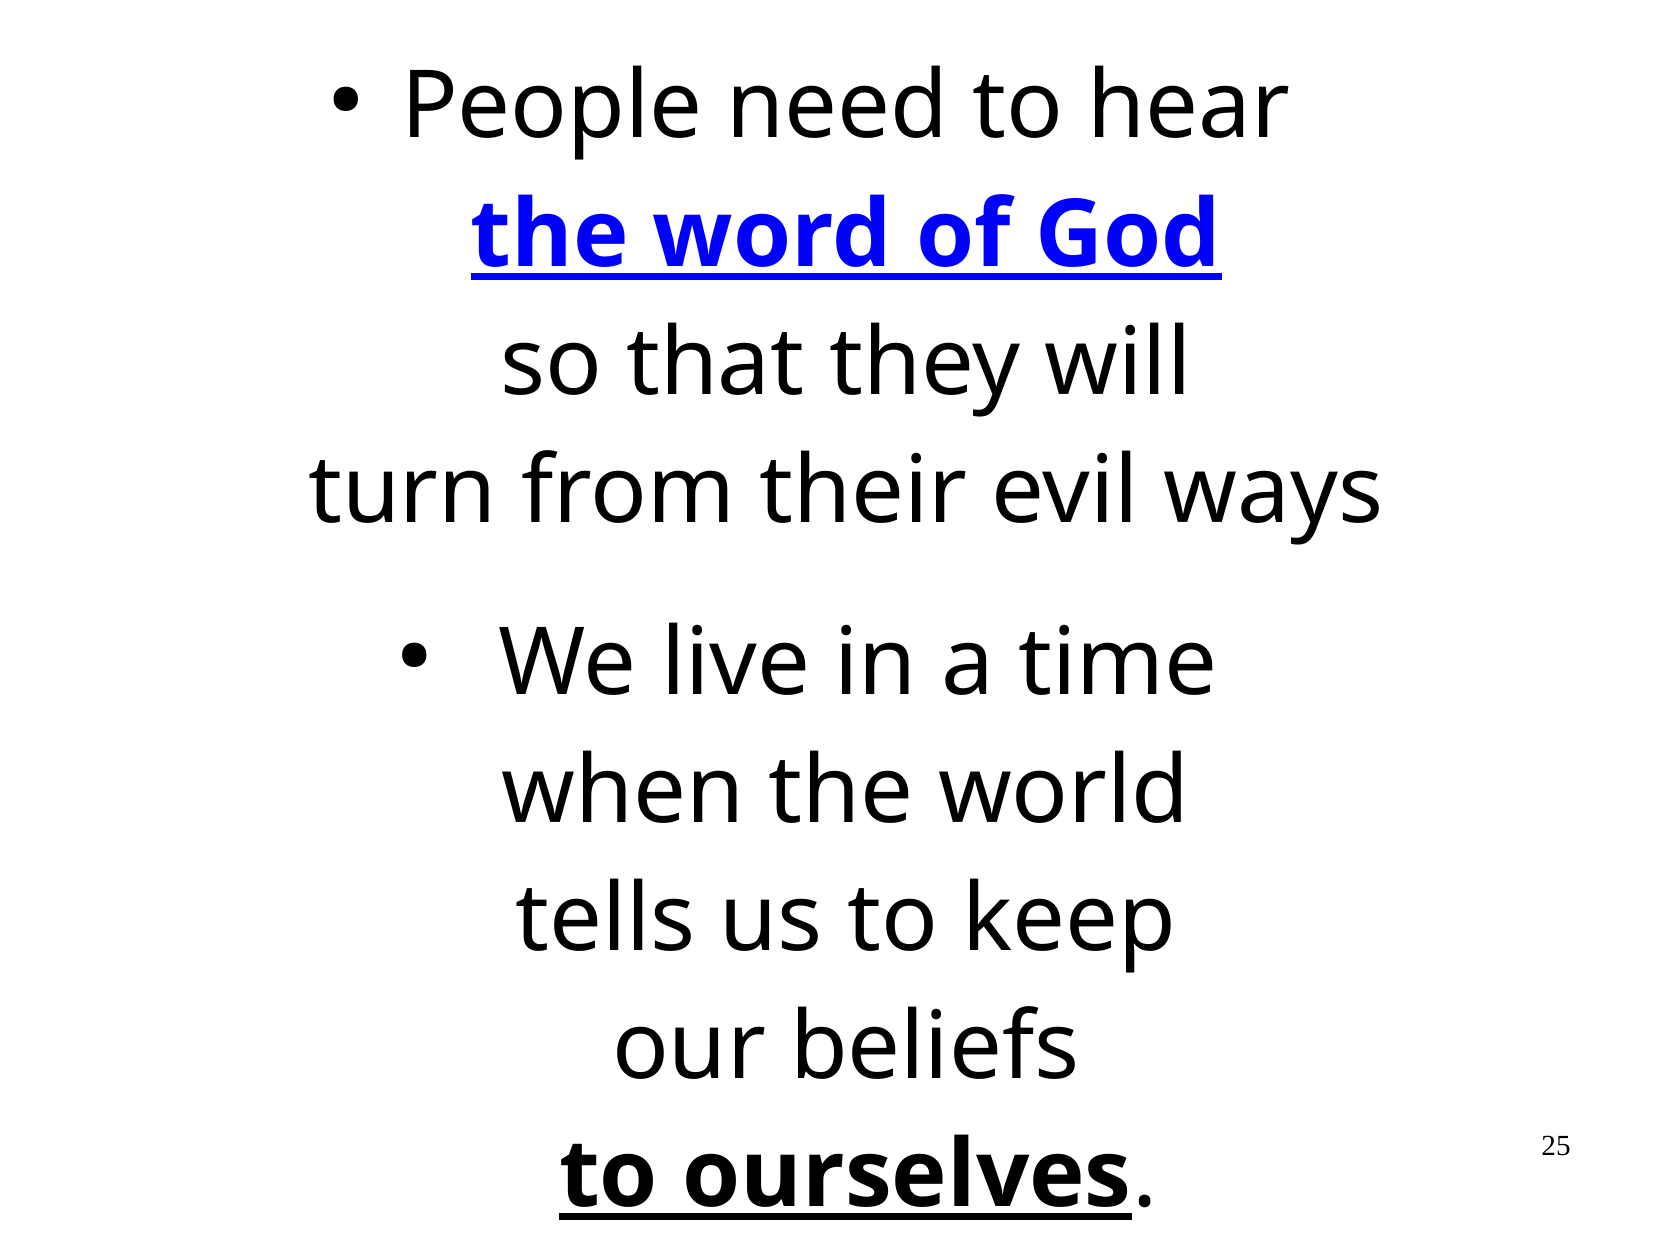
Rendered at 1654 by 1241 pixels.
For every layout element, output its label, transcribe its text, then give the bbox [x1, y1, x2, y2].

list People need to hear the word of God so that they will turn from their evil ways We live in a time when the world tells us to keep our beliefs to ourselves. [37, 37, 1613, 1238]
